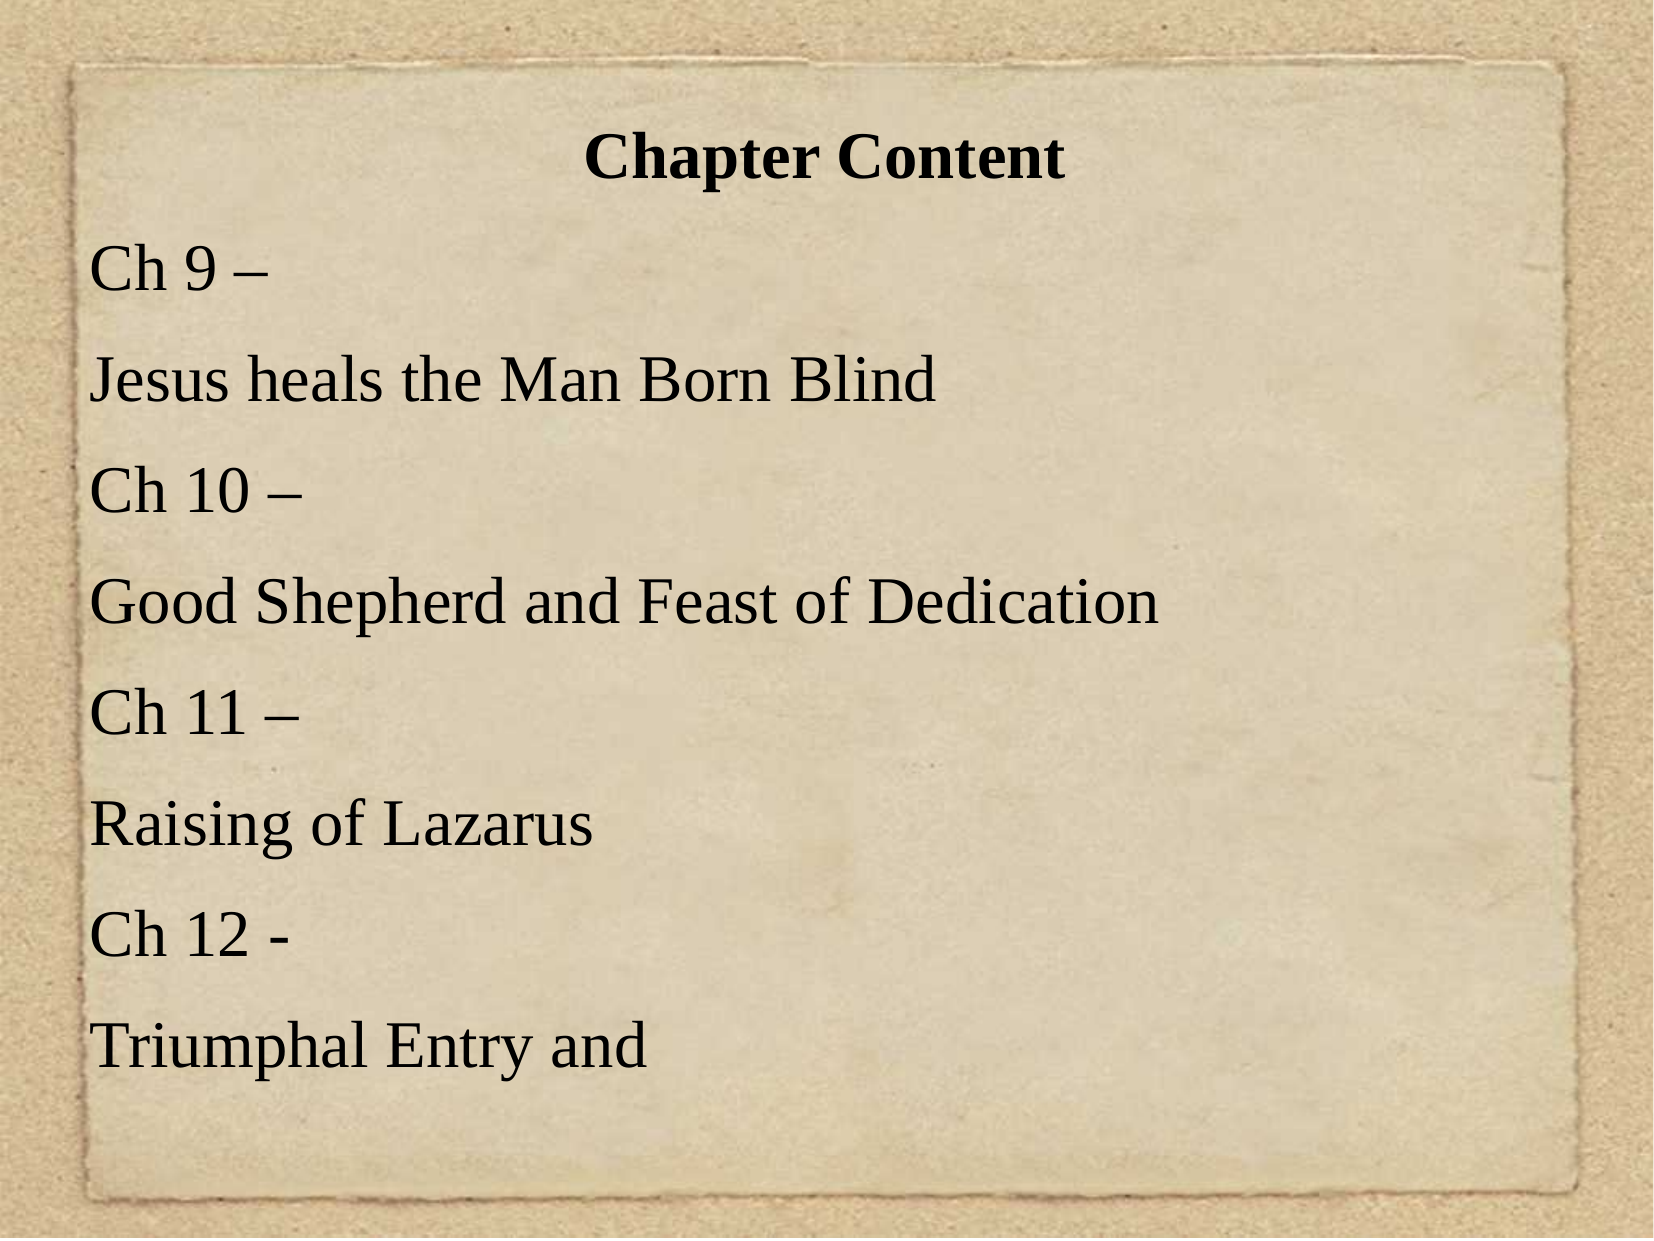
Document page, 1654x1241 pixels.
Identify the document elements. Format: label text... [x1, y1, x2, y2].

picture [0, 0, 1654, 1238]
text_box Chapter Content Ch 9 – Jesus heals the Man Born Blind Ch 10 – Good Shepherd and Feast of Dedication Ch 11 – Raising of Lazarus Ch 12 - Triumphal Entry and [75, 75, 1576, 1133]
